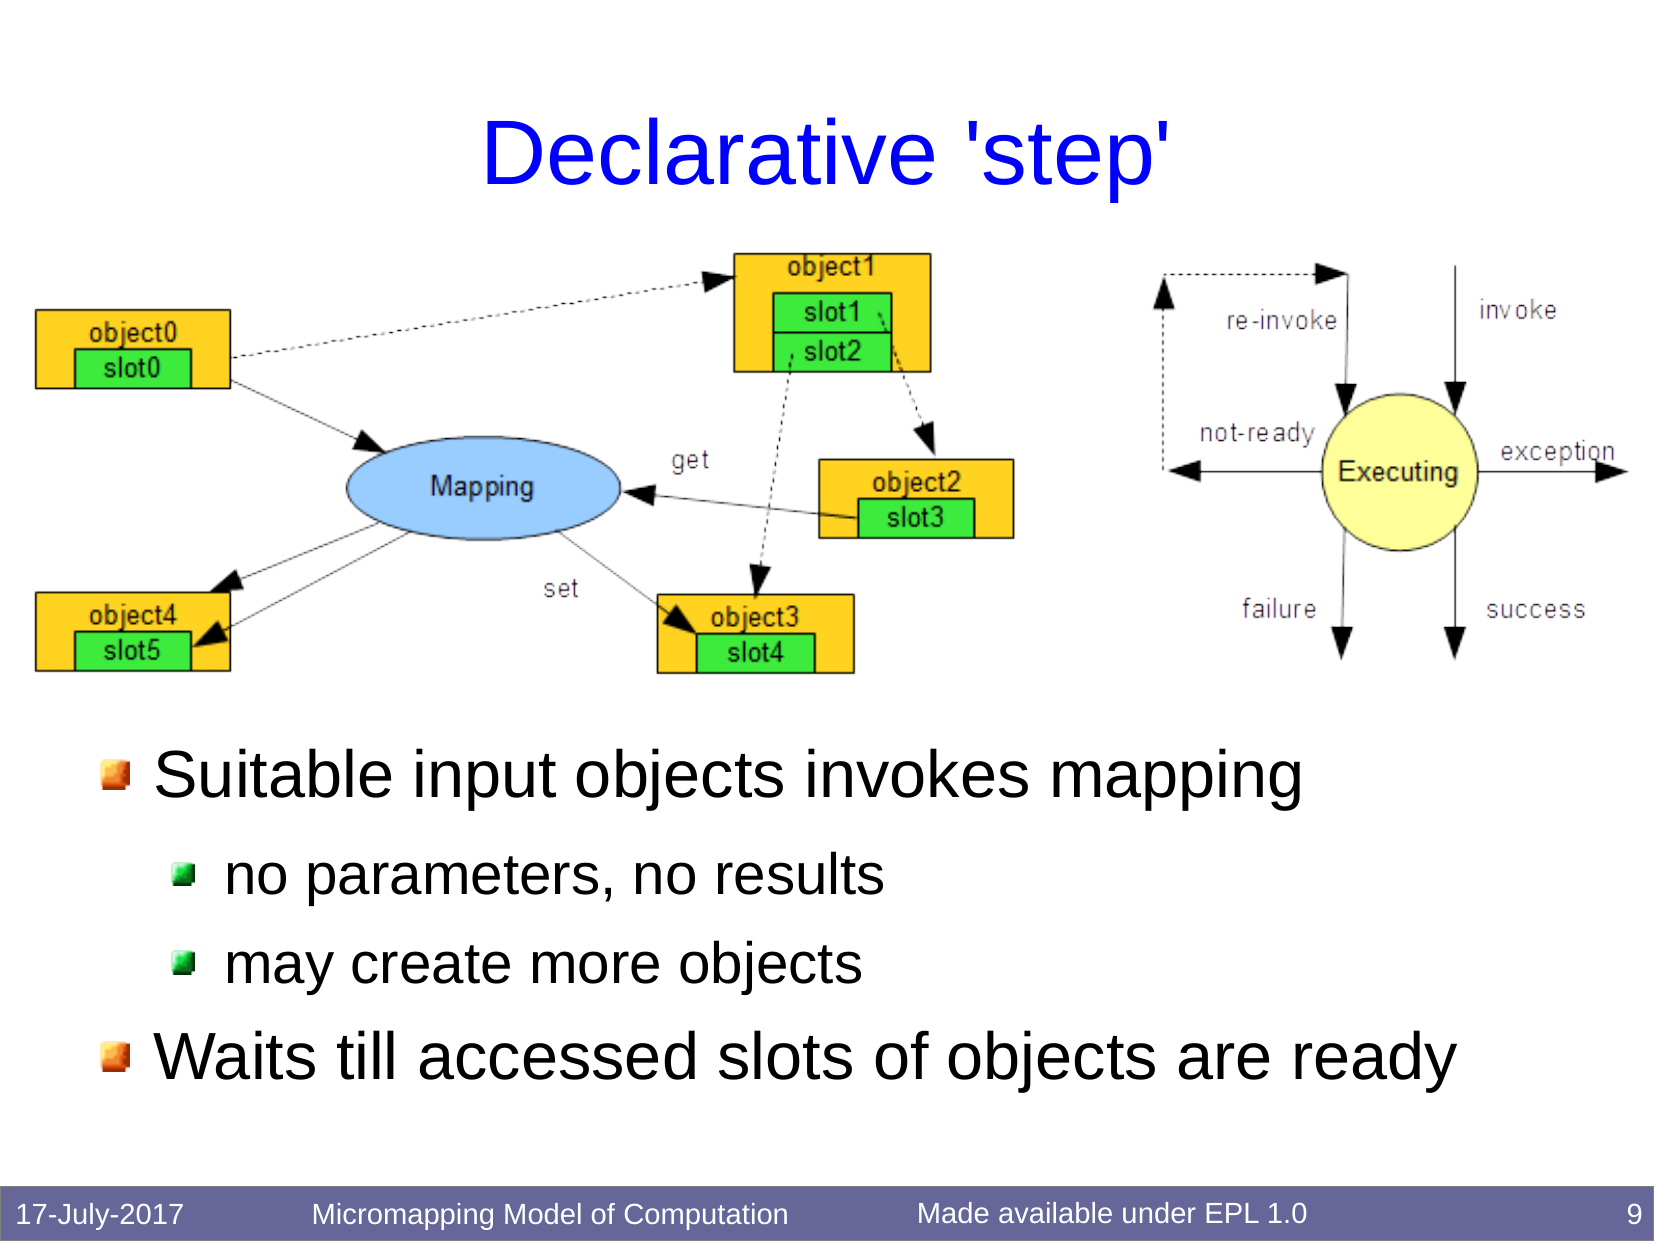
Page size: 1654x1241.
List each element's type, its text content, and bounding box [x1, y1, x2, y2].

list Suitable input objects invokes mapping no parameters, no results may create more objects Waits till accessed slots of objects are ready [82, 737, 1571, 1241]
picture [31, 249, 1637, 681]
title Declarative 'step' [82, 49, 1571, 249]
